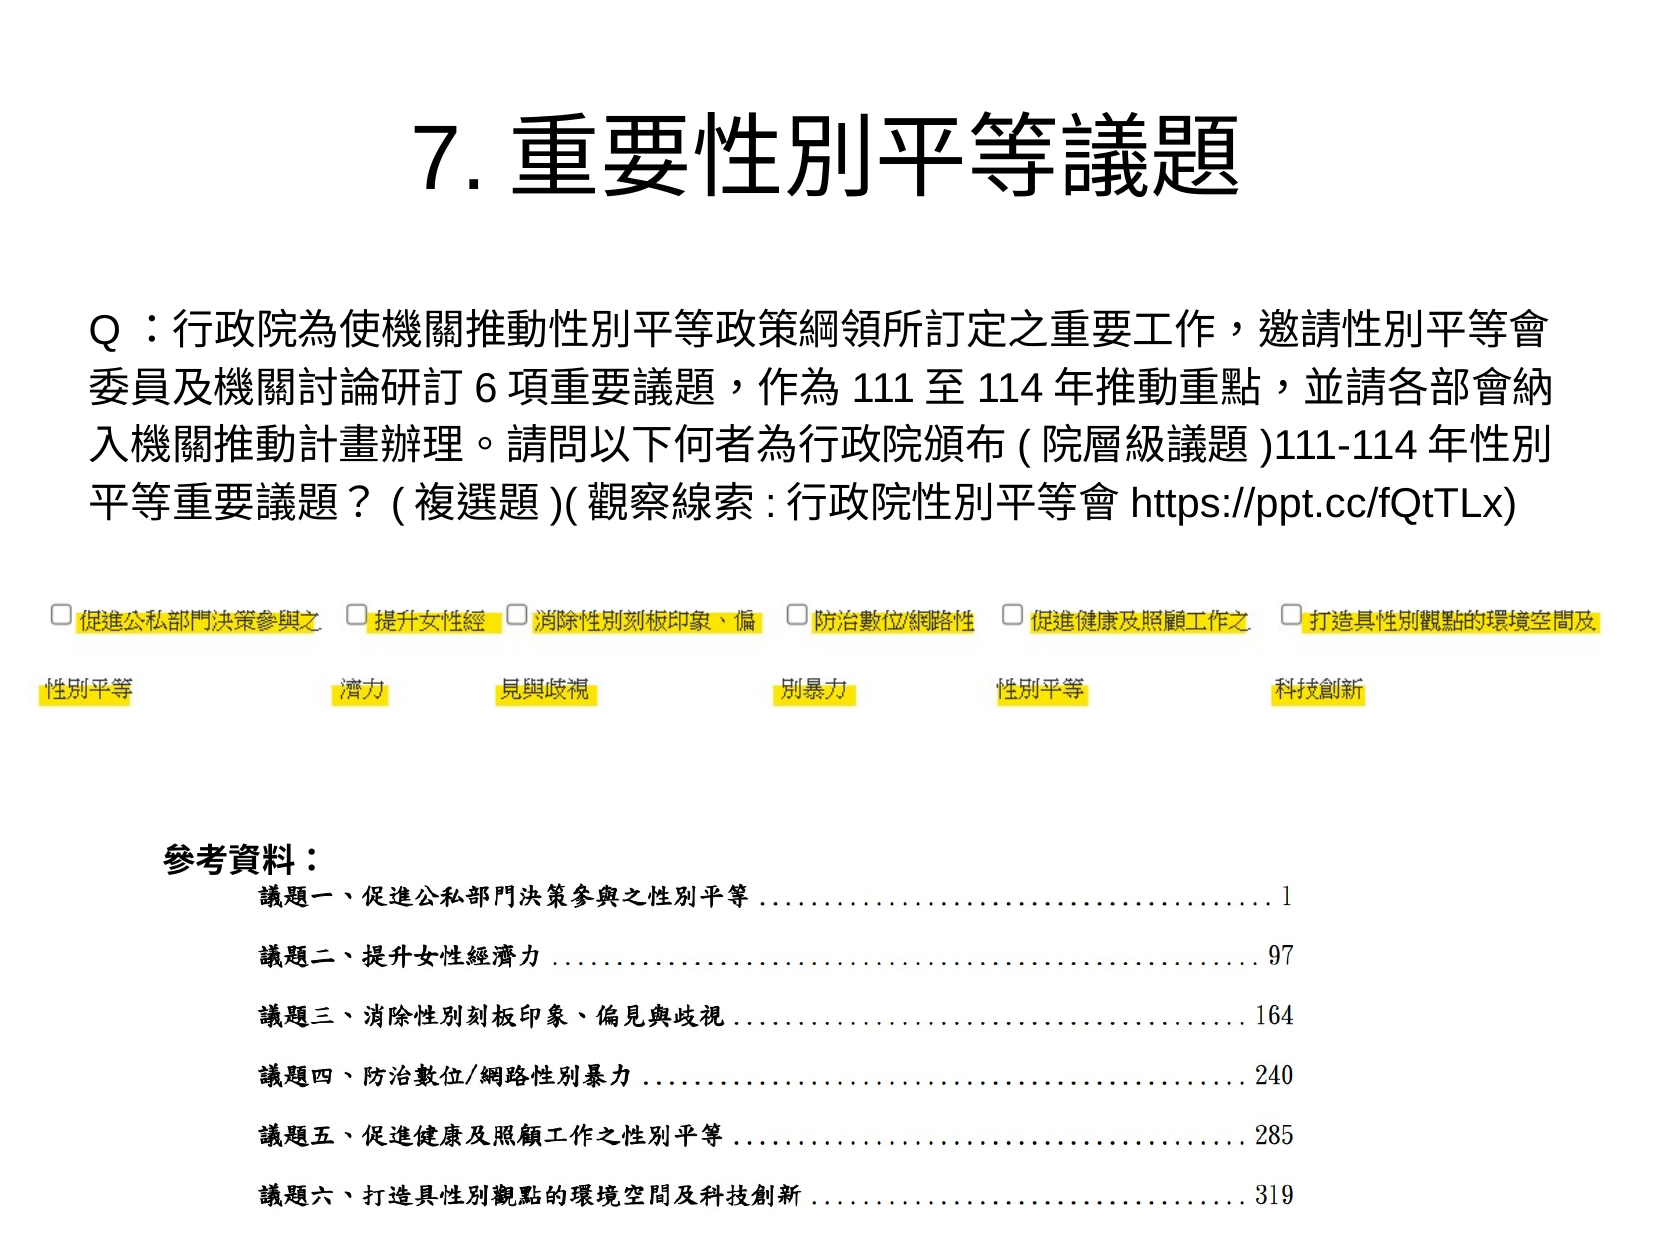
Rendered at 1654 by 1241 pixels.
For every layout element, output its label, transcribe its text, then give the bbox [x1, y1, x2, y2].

picture [248, 975, 1300, 1211]
title 7.重要性別平等議題 [82, 49, 1571, 257]
picture [29, 588, 1603, 709]
text_box 參考資料： [147, 826, 1565, 975]
list Q：行政院為使機關推動性別平等政策綱領所訂定之重要工作，邀請性別平等會委員及機關討論研訂6項重要議題，作為111至114年推動重點，並請各部會納入機關推動計畫辦理。請問以下何者為行政院頒布(院層級議題)111-114年性別平等重要議題？(複選題)(觀察線索:行政院性別平等會https://ppt.cc/fQtTLx) [88, 295, 1577, 588]
